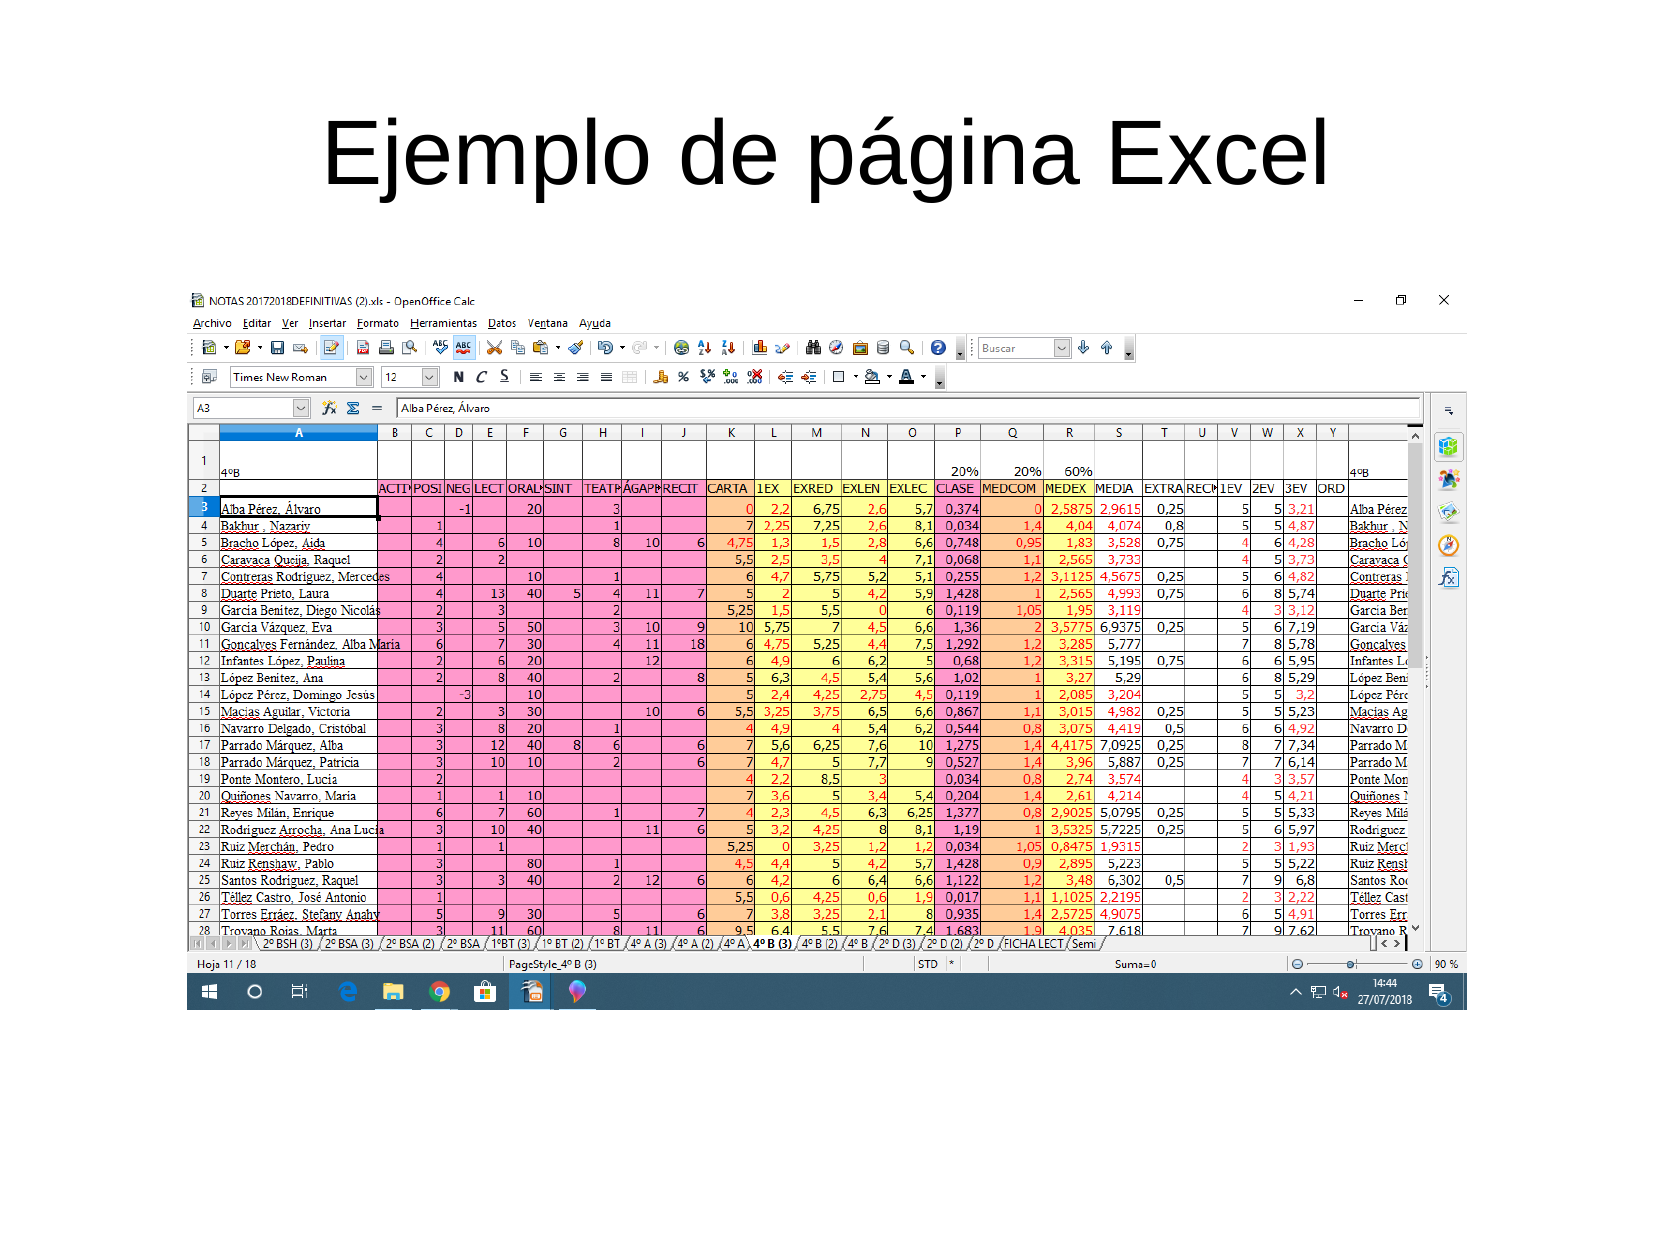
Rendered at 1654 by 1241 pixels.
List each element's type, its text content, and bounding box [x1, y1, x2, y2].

picture [187, 290, 1467, 1010]
title Ejemplo de página Excel [82, 49, 1571, 257]
